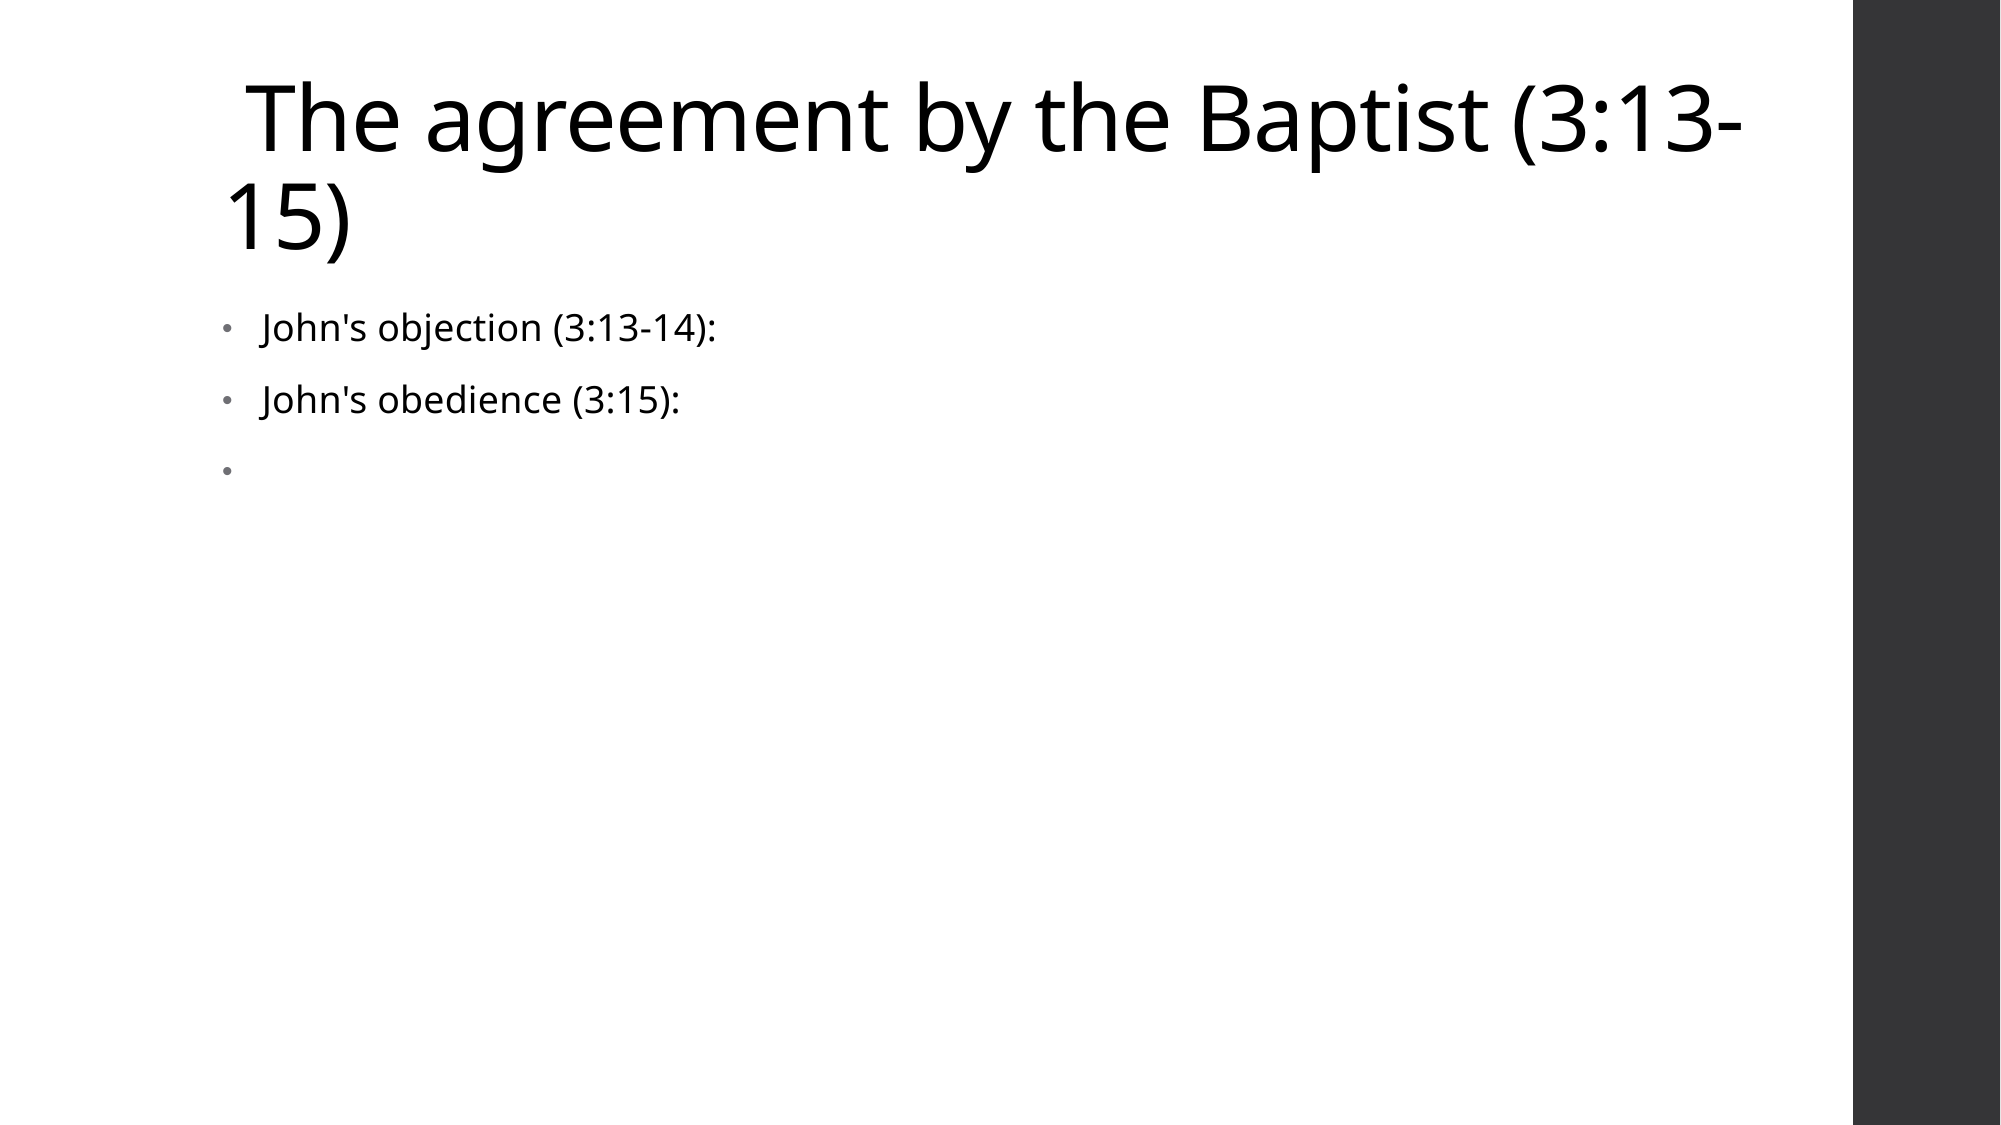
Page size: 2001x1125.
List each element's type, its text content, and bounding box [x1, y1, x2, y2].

list John's objection (3:13-14): John's obedience (3:15): [206, 299, 1617, 1014]
title The agreement by the Baptist (3:13-15) [206, 60, 1797, 278]
